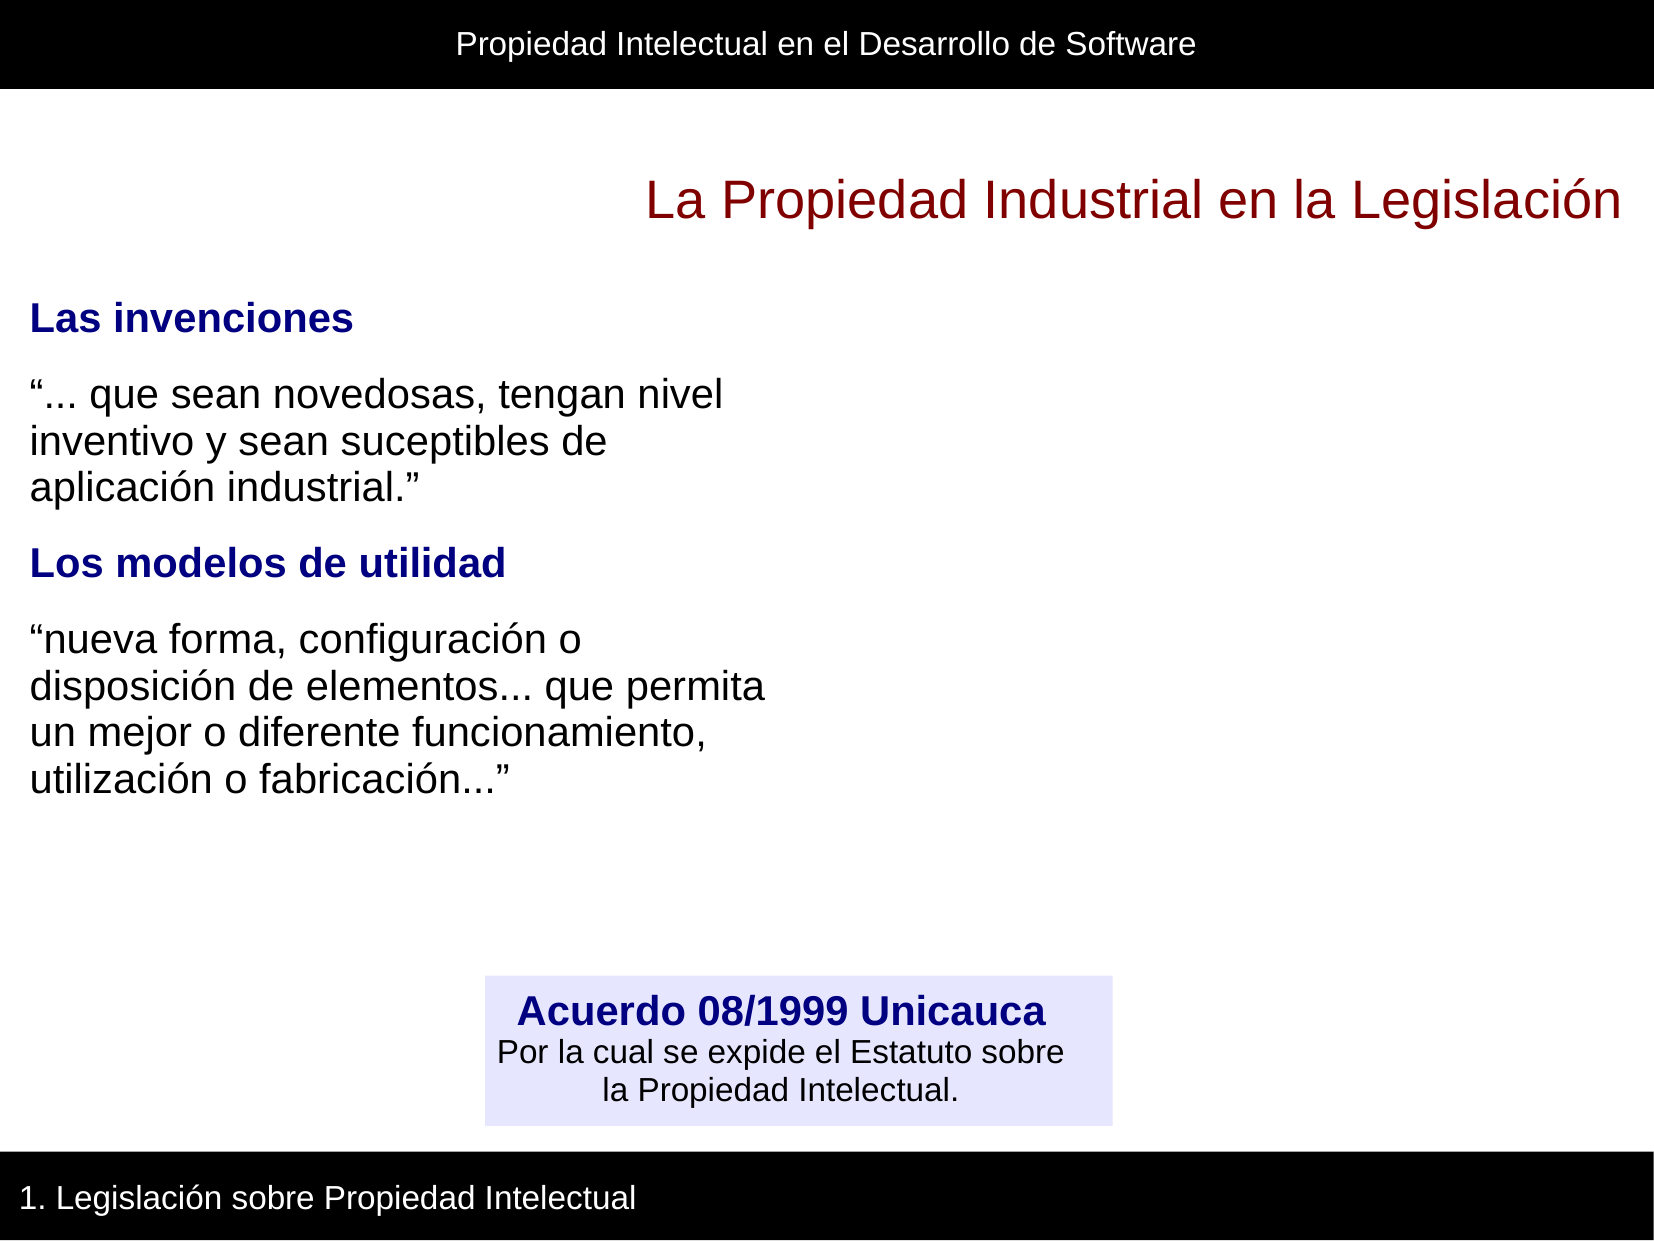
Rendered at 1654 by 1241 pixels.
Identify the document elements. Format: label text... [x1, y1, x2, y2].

text_box 1. Legislación sobre Propiedad Intelectual [18, 1180, 795, 1218]
title La Propiedad Industrial en la Legislación [147, 147, 1625, 252]
list Las invenciones “... que sean novedosas, tengan nivel inventivo y sean suceptibles de aplicación industrial.” Los modelos de utilidad “nueva forma, configuración o disposición de elementos... que permita un mejor o diferente funcionamiento, utilización o fabricación...” [29, 295, 782, 1122]
text_box Acuerdo 08/1999 Unicauca Por la cual se expide el Estatuto sobre la Propiedad Intelectual. [485, 975, 1113, 1126]
